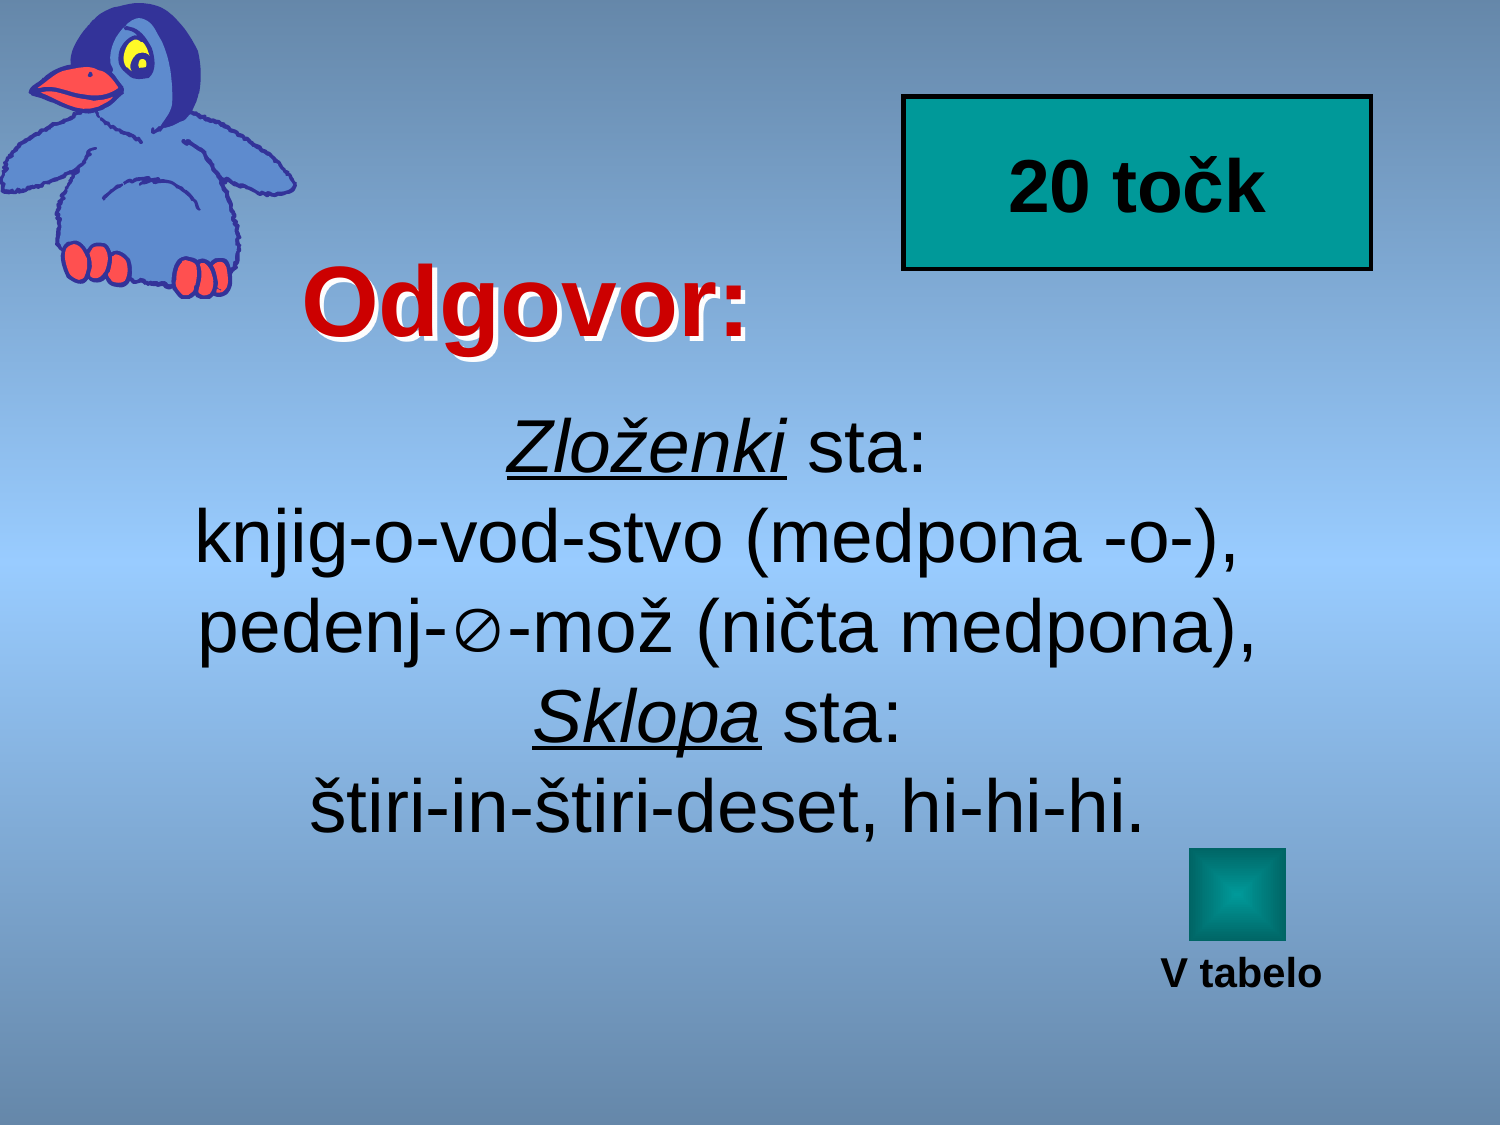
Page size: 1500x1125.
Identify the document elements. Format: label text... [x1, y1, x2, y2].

text_box 20 točk [903, 96, 1372, 269]
text_box V tabelo [1067, 938, 1416, 1004]
title Odgovor: [286, 223, 793, 369]
text_box Zloženki sta: knjig-o-vod-stvo (medpona -o-), pedenj--mož (ničta medpona), Sklopa sta: štiri-in-štiri-deset, hi-hi-hi. [96, 389, 1360, 855]
text_box [1189, 848, 1286, 941]
